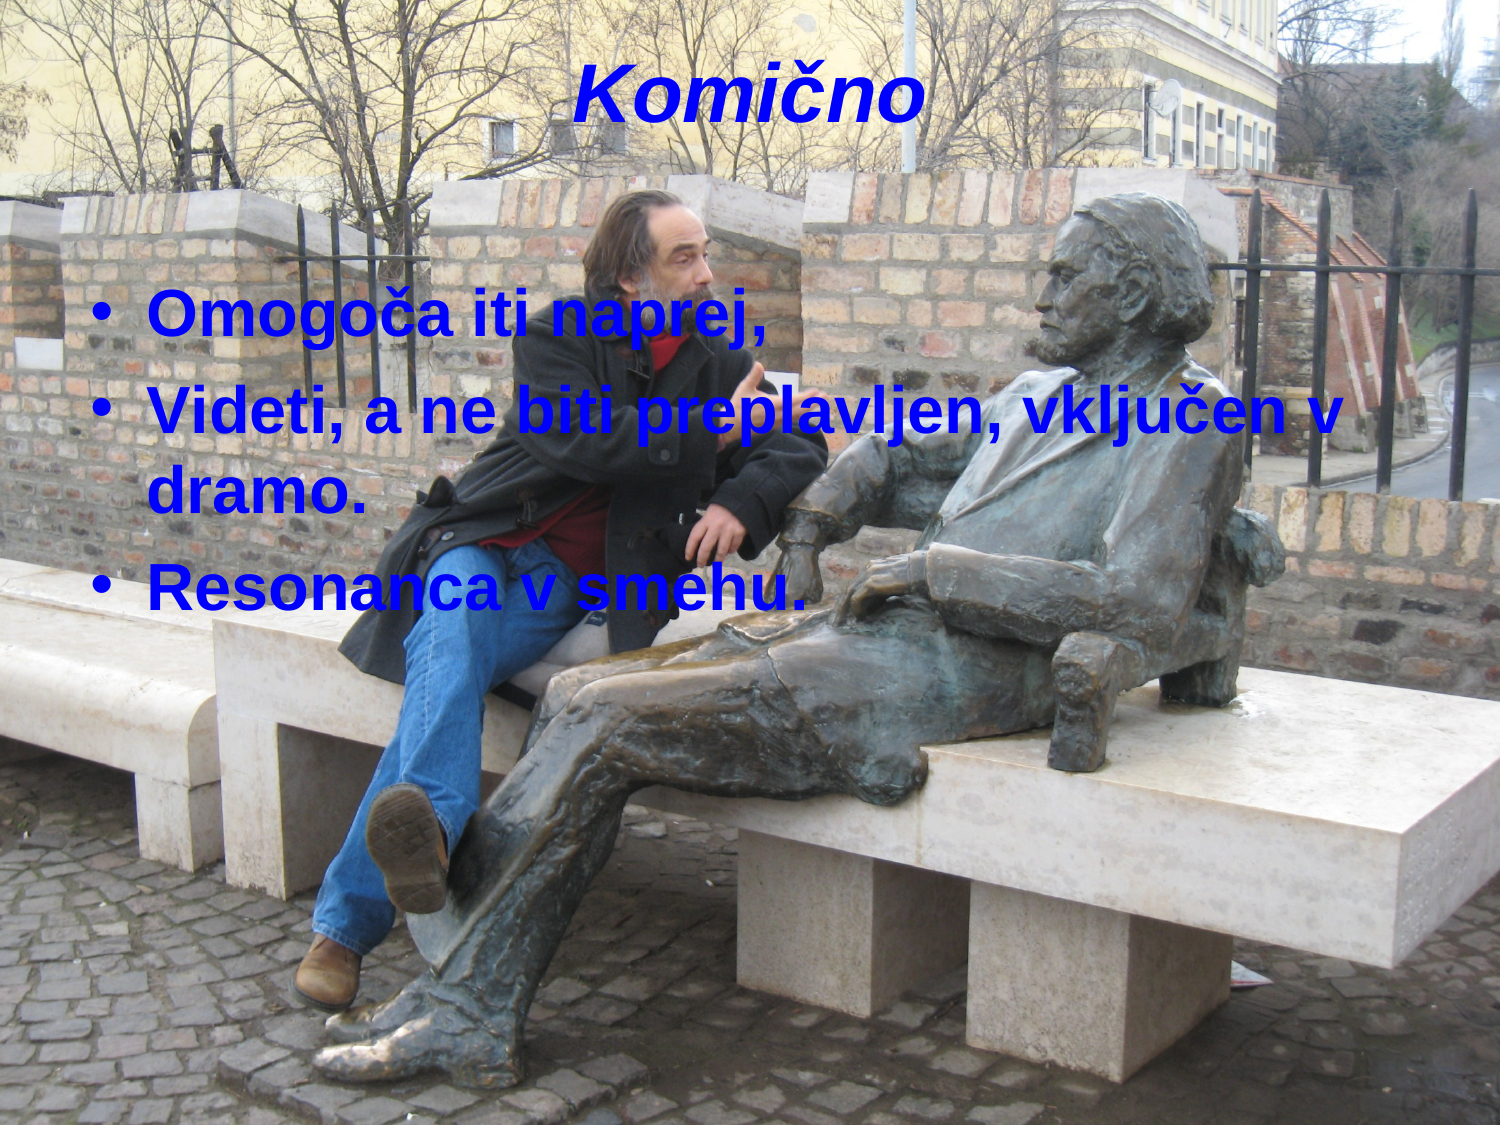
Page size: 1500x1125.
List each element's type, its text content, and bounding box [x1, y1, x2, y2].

picture [0, 0, 1500, 1125]
title Komično [75, 31, 1426, 247]
list Omogoča iti naprej, Videti, a ne biti preplavljen, vključen v dramo. Resonanca v smehu. [75, 262, 1426, 1006]
